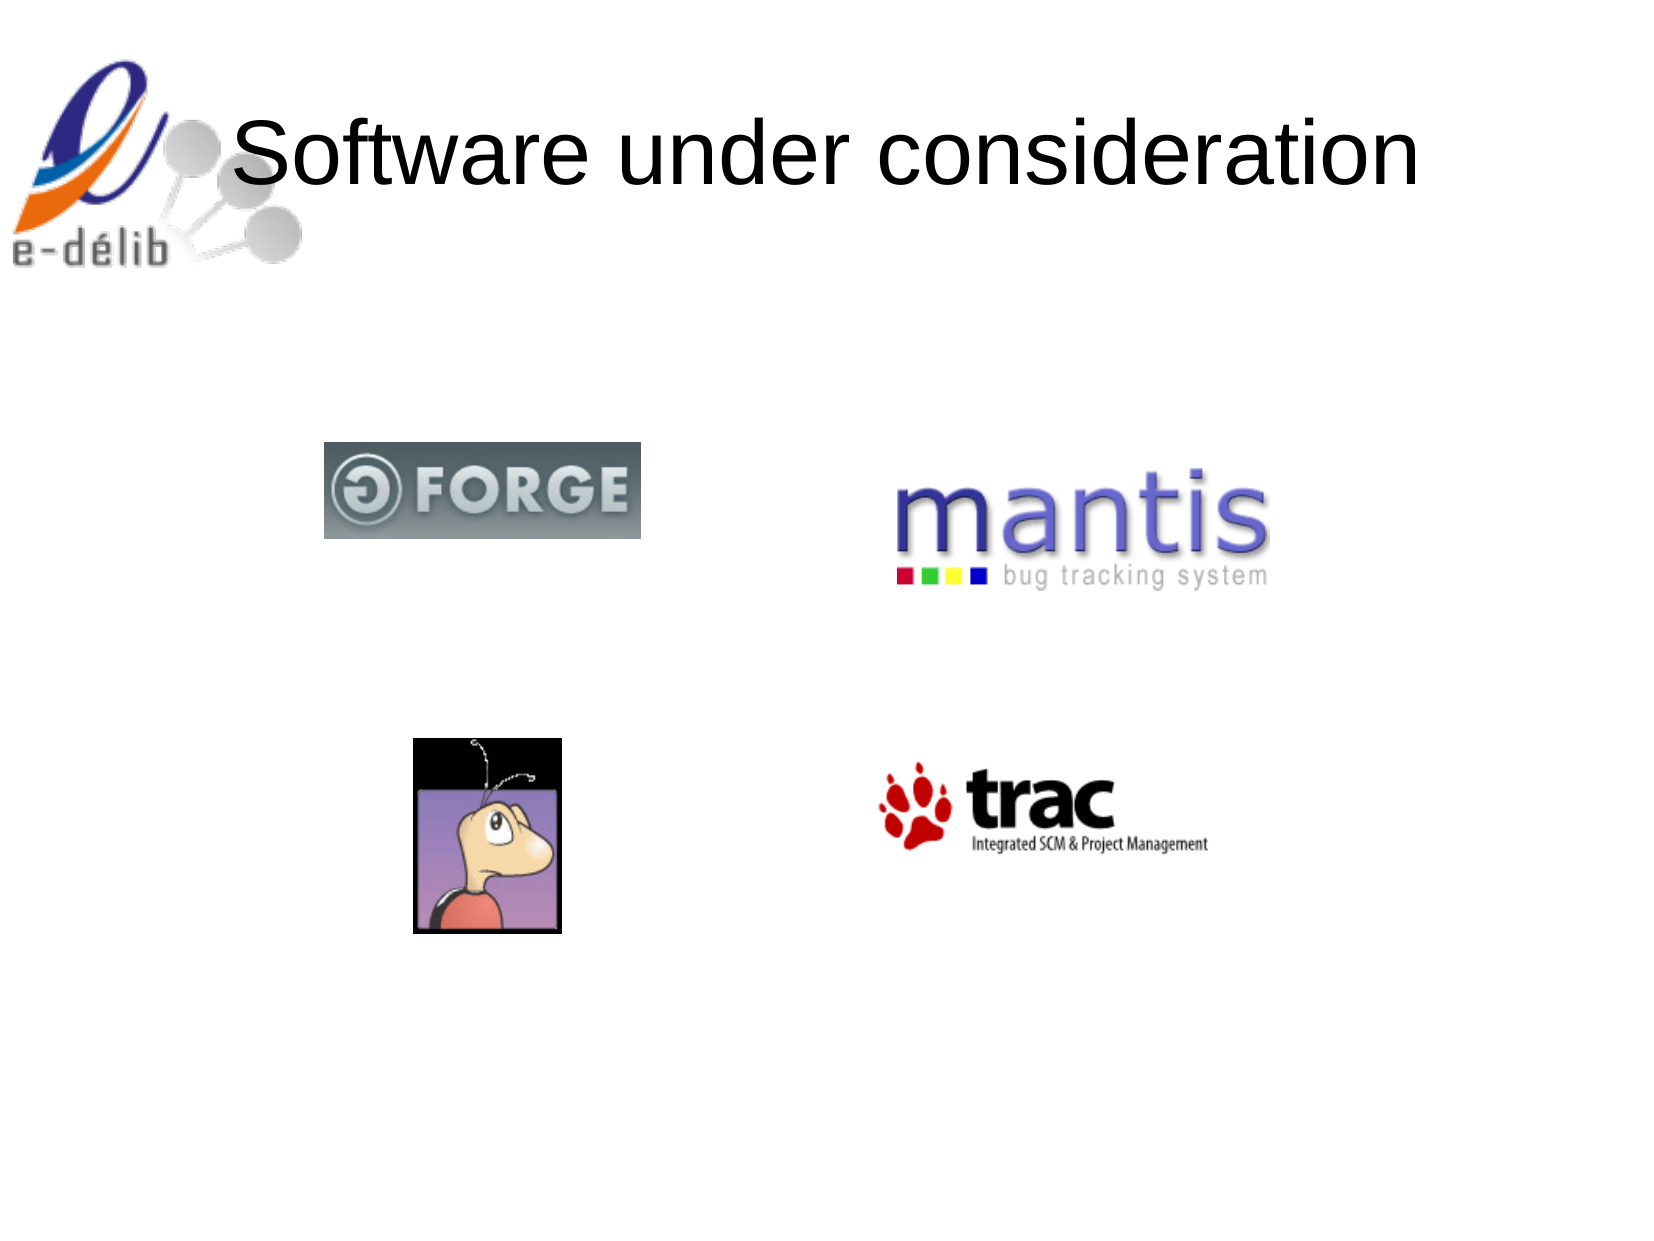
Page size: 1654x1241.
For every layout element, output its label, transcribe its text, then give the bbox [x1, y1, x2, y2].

picture [876, 760, 1211, 857]
picture [324, 442, 641, 539]
picture [0, 59, 325, 268]
picture [897, 468, 1270, 591]
title Software under consideration [82, 49, 1571, 257]
picture [413, 738, 562, 934]
